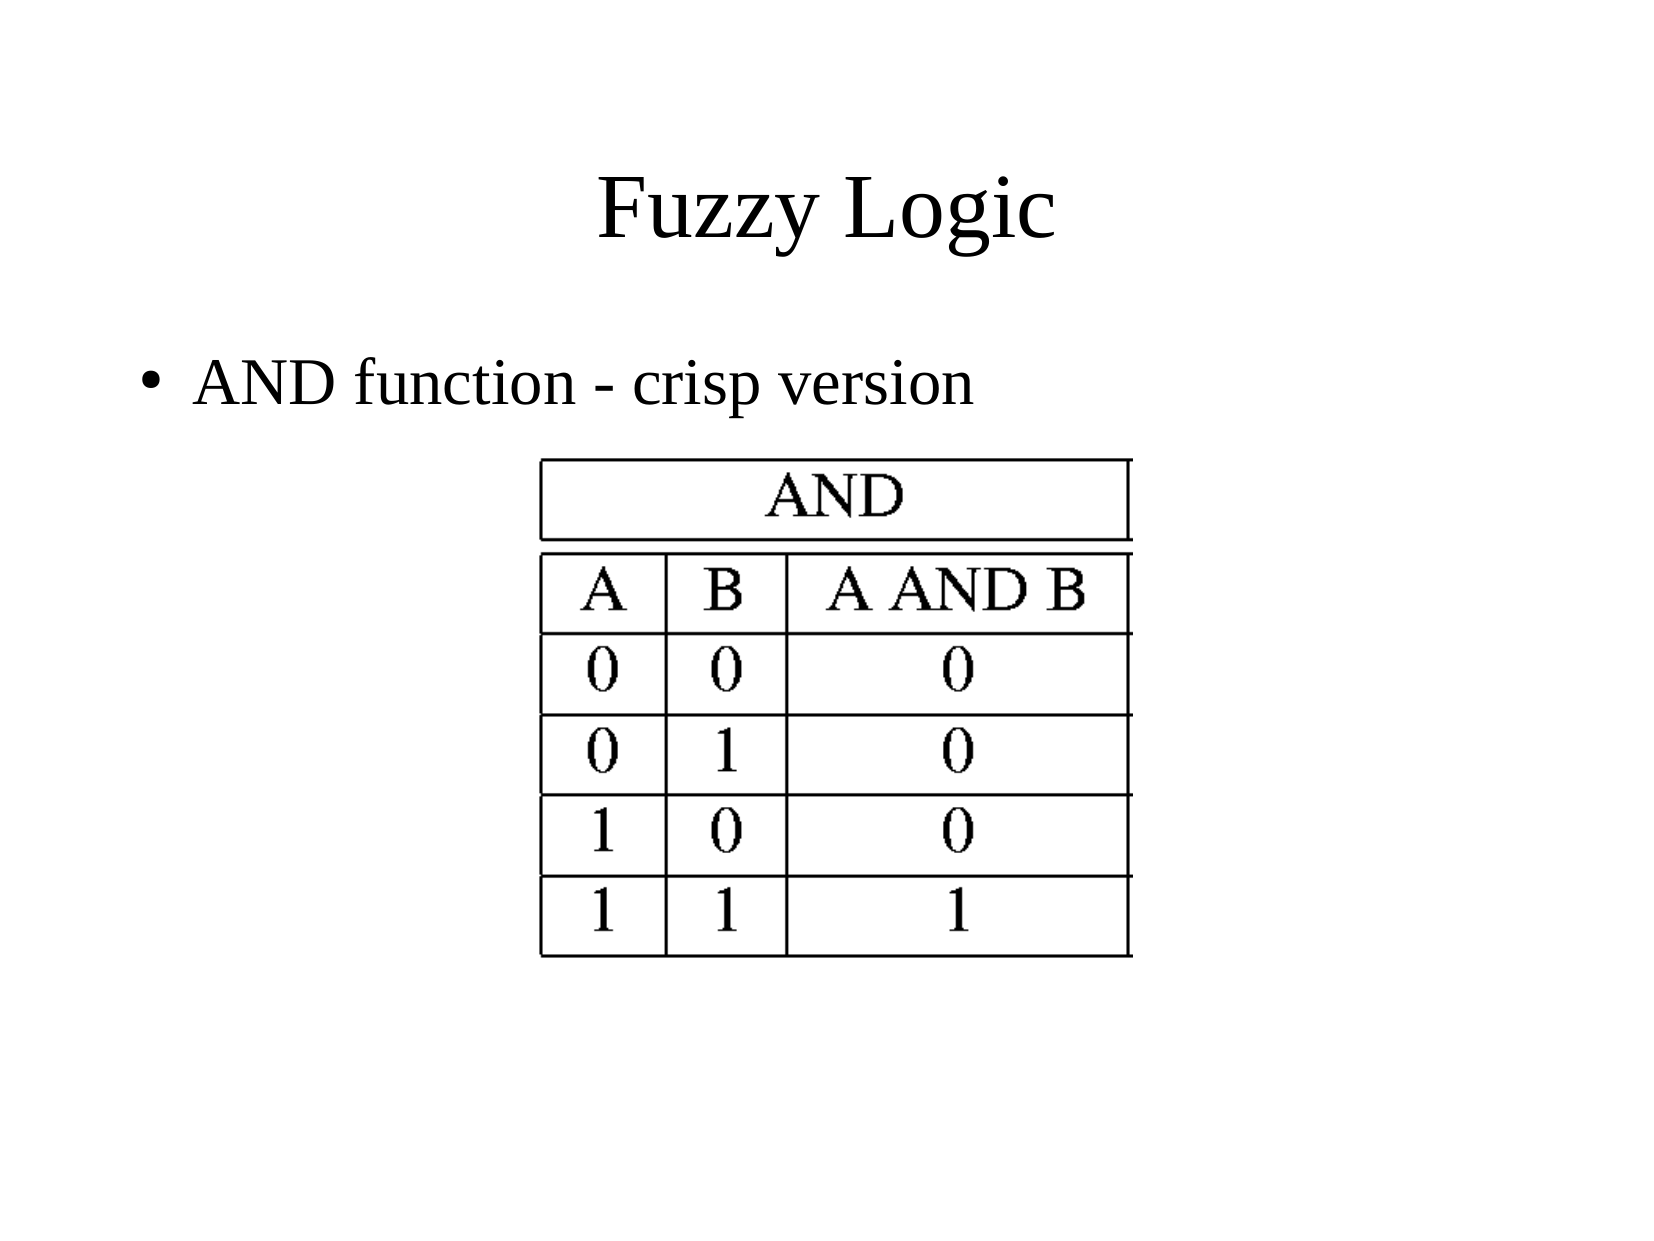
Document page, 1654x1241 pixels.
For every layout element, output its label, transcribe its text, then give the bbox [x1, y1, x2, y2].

title Fuzzy Logic [121, 102, 1534, 311]
chart [535, 457, 1133, 961]
list AND function - crisp version [121, 344, 1534, 445]
